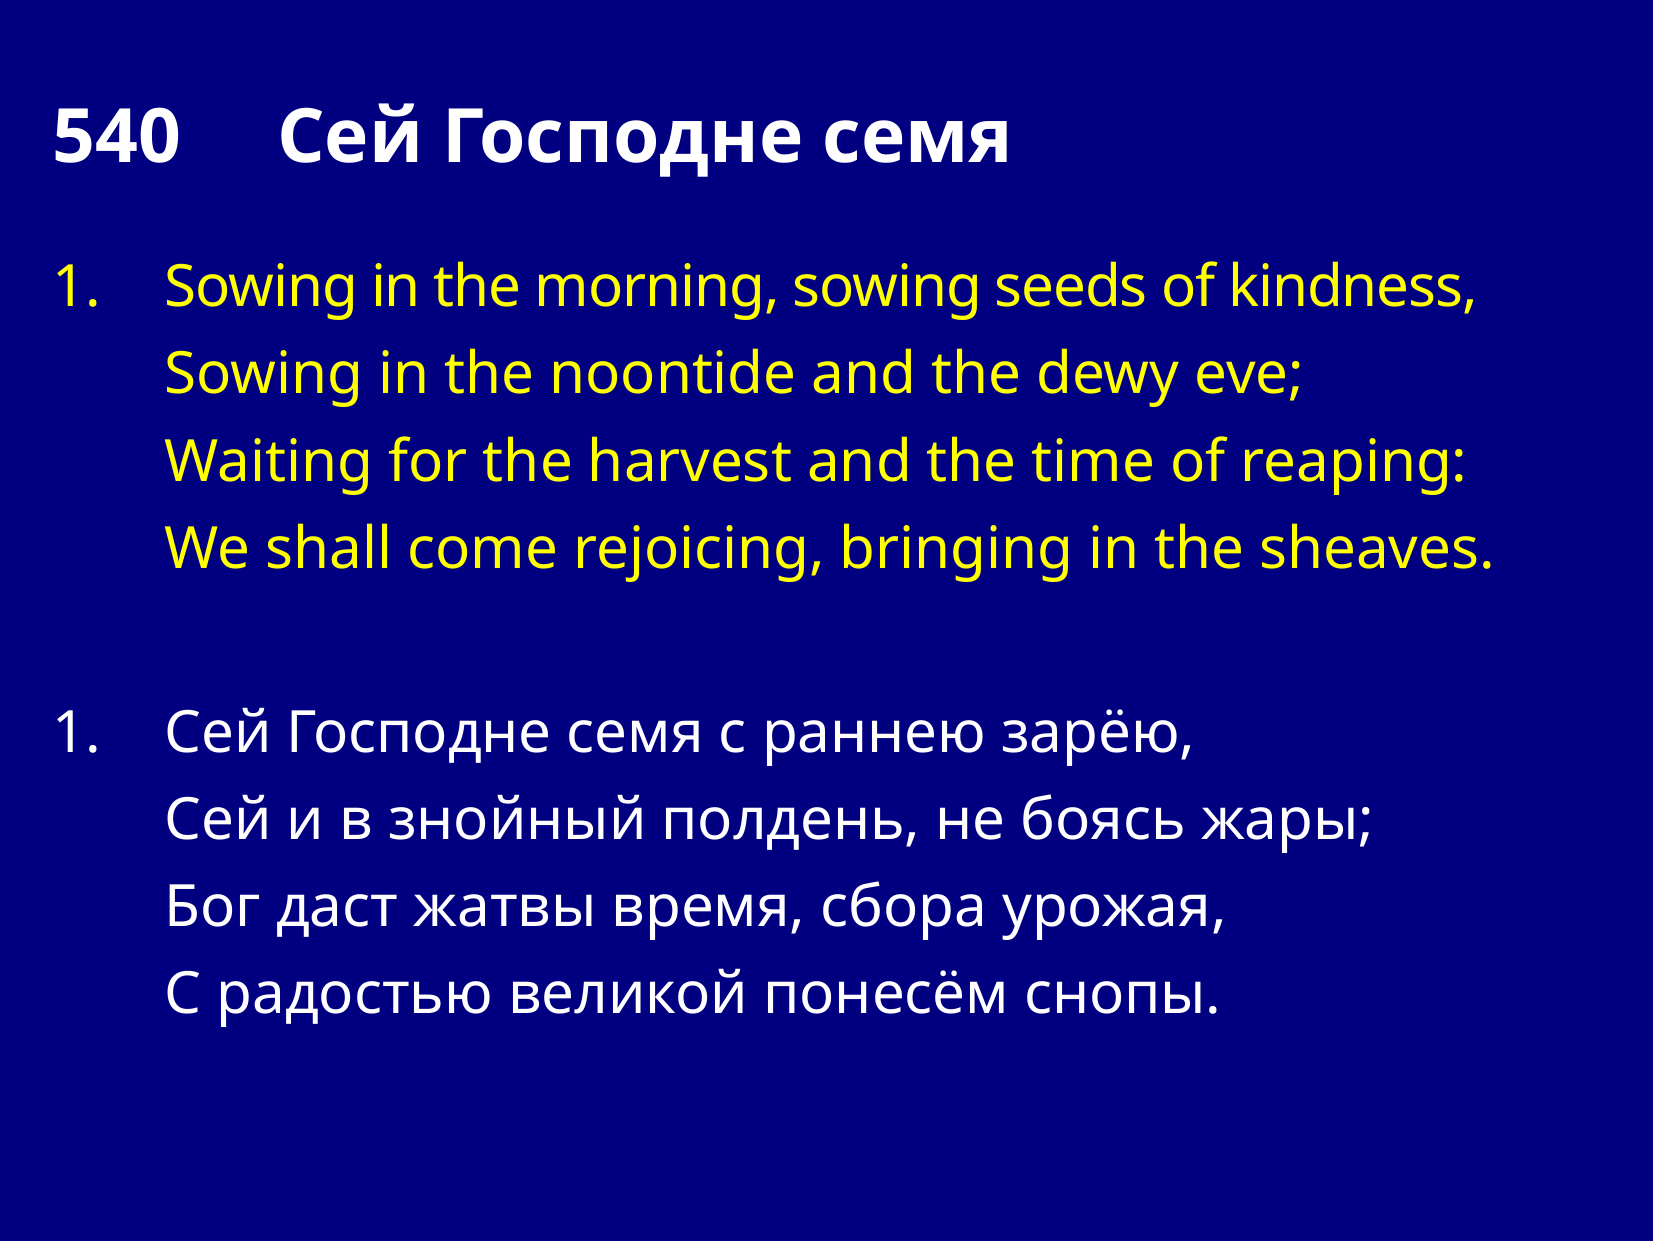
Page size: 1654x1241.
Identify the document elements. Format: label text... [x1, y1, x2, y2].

text_box 1. Sowing in the morning, sowing seeds of kindness, Sowing in the noontide and the dewy eve; Waiting for the harvest and the time of reaping: We shall come rejoicing, bringing in the sheaves. [37, 150, 1653, 638]
text_box 540 Сей Господне семя [37, 75, 1576, 188]
text_box 1. Сей Господне семя с раннею зарёю, Сей и в знойный полдень, не боясь жары; Бог даст жатвы время, сбора урожая, С радостью великой понесём снопы. [37, 675, 1653, 1163]
